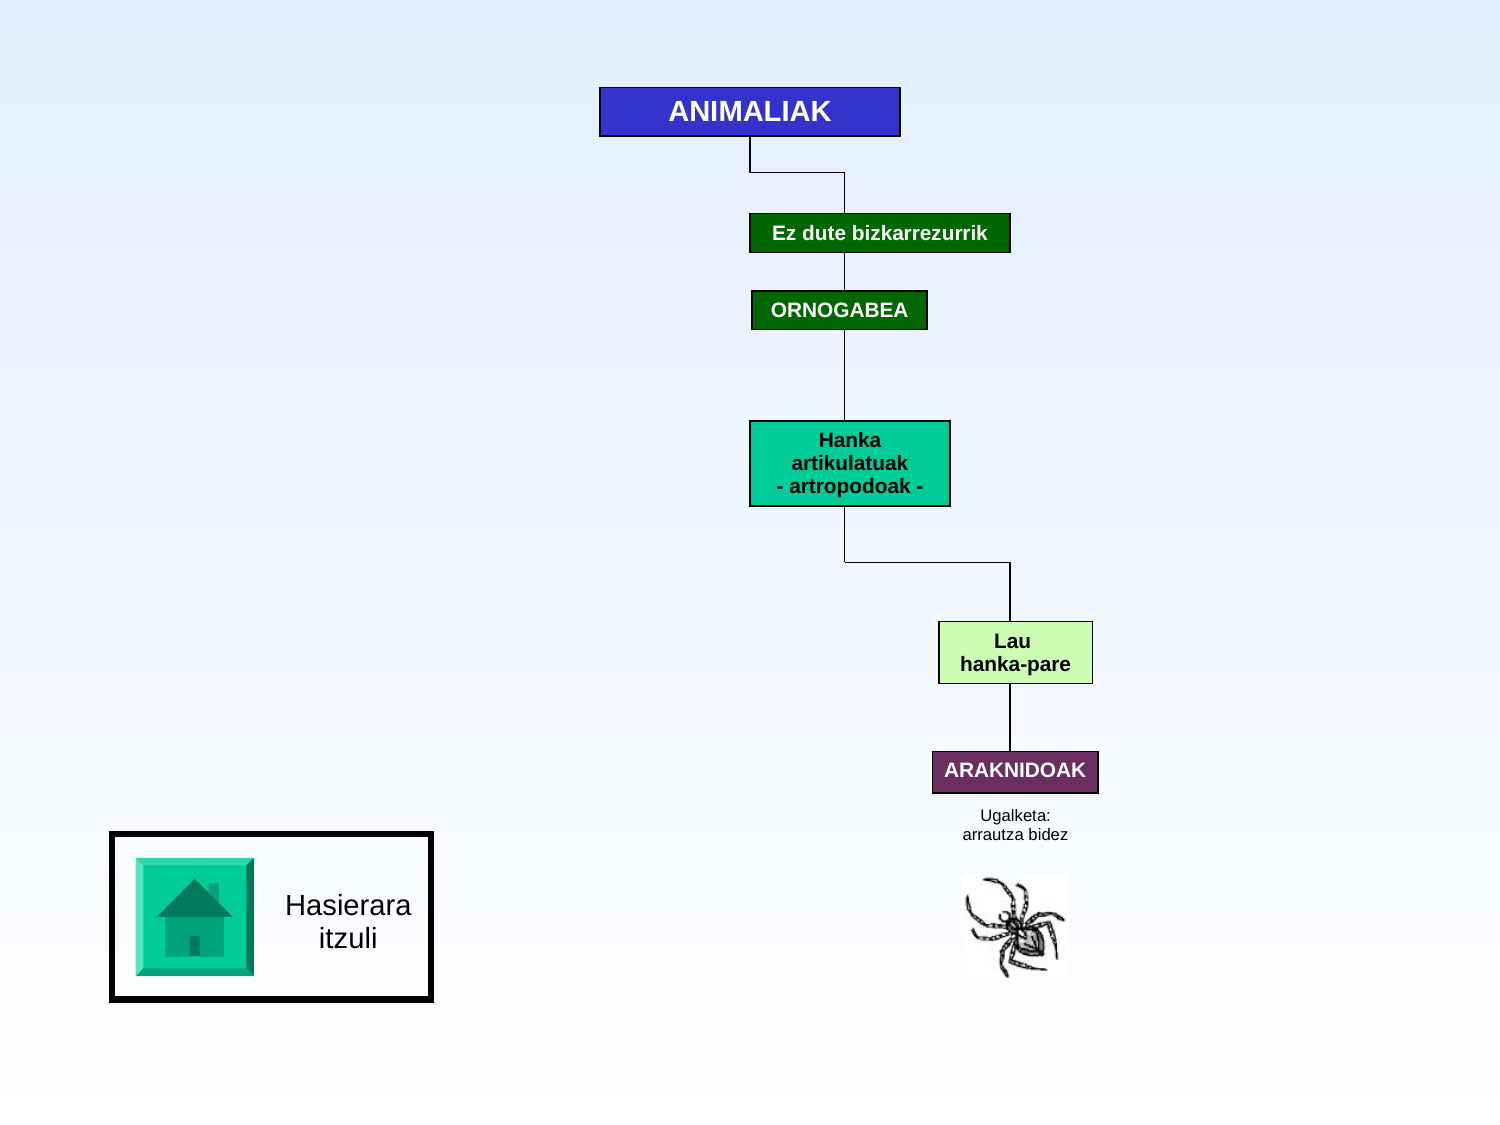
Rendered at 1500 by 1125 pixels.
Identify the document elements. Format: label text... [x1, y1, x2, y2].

picture [962, 874, 1069, 979]
text_box ANIMALIAK [600, 87, 901, 136]
text_box ORNOGABEA [752, 290, 928, 330]
text_box Ez dute bizkarrezurrik [749, 213, 1010, 253]
text_box Hasierara itzuli [265, 881, 428, 963]
text_box Lau hanka-pare [938, 621, 1093, 684]
text_box Ugalketa: arrautza bidez [950, 798, 1081, 852]
text_box ARAKNIDOAK [932, 751, 1098, 794]
text_box Hanka artikulatuak - artropodoak - [749, 420, 951, 507]
